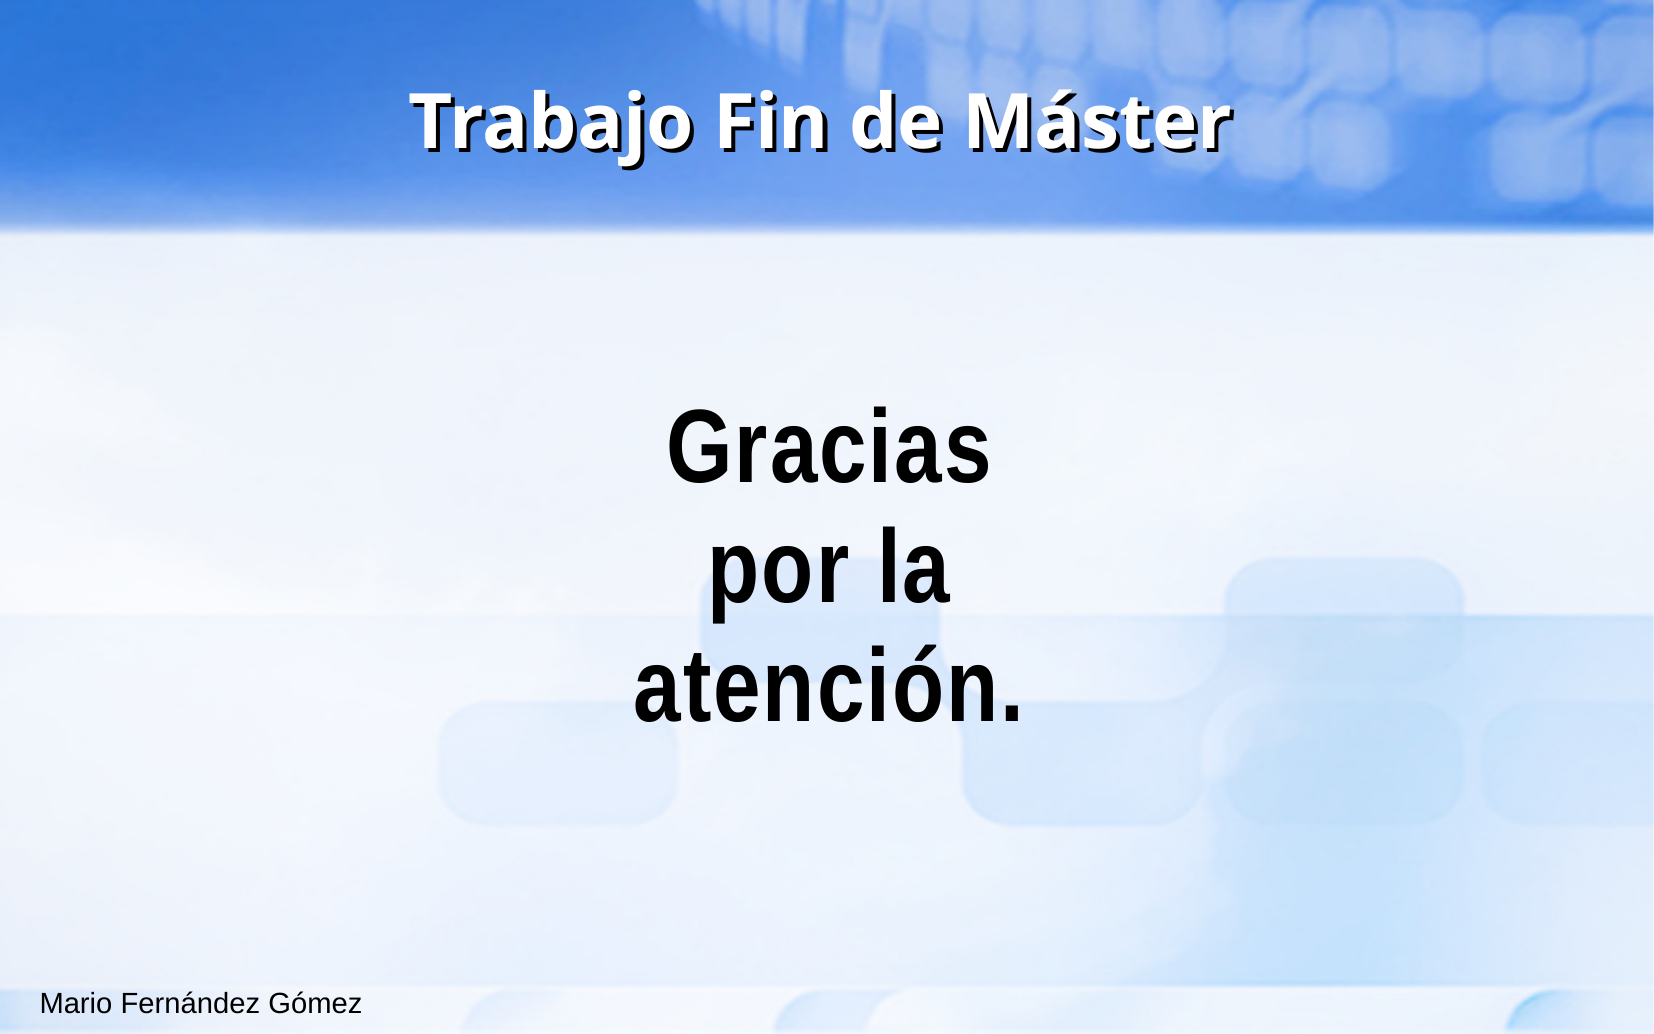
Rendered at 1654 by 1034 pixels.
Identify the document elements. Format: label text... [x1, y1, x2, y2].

text_box Mario Fernández Gómez [24, 979, 378, 1028]
title Trabajo Fin de Máster [76, 0, 1565, 254]
picture [0, 0, 1654, 1034]
text_box Gracias por la atención. [618, 377, 1312, 752]
